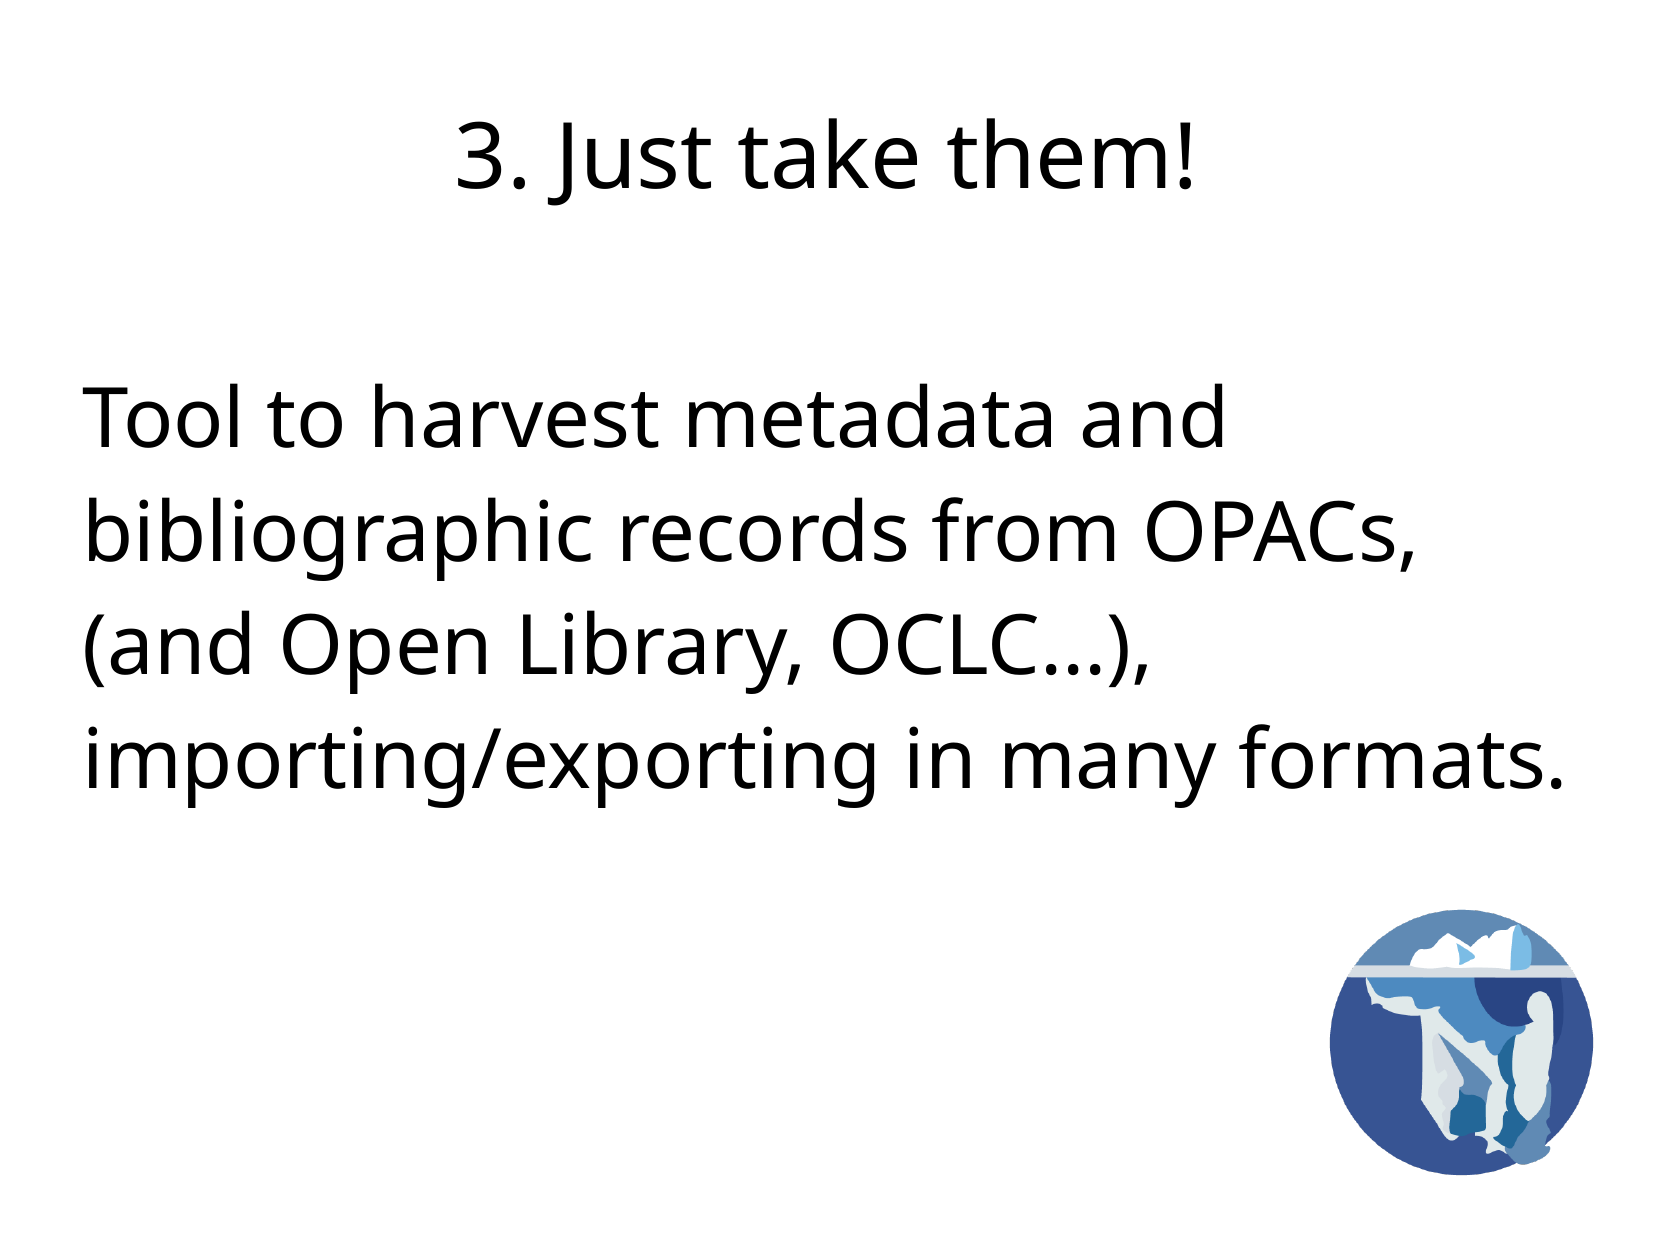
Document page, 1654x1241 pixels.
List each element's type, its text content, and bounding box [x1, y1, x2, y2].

subtitle Tool to harvest metadata and bibliographic records from OPACs, (and Open Library, OCLC...), importing/exporting in many formats. [82, 279, 1571, 1119]
picture [1328, 909, 1595, 1176]
title 3. Just take them! [82, 56, 1571, 250]
